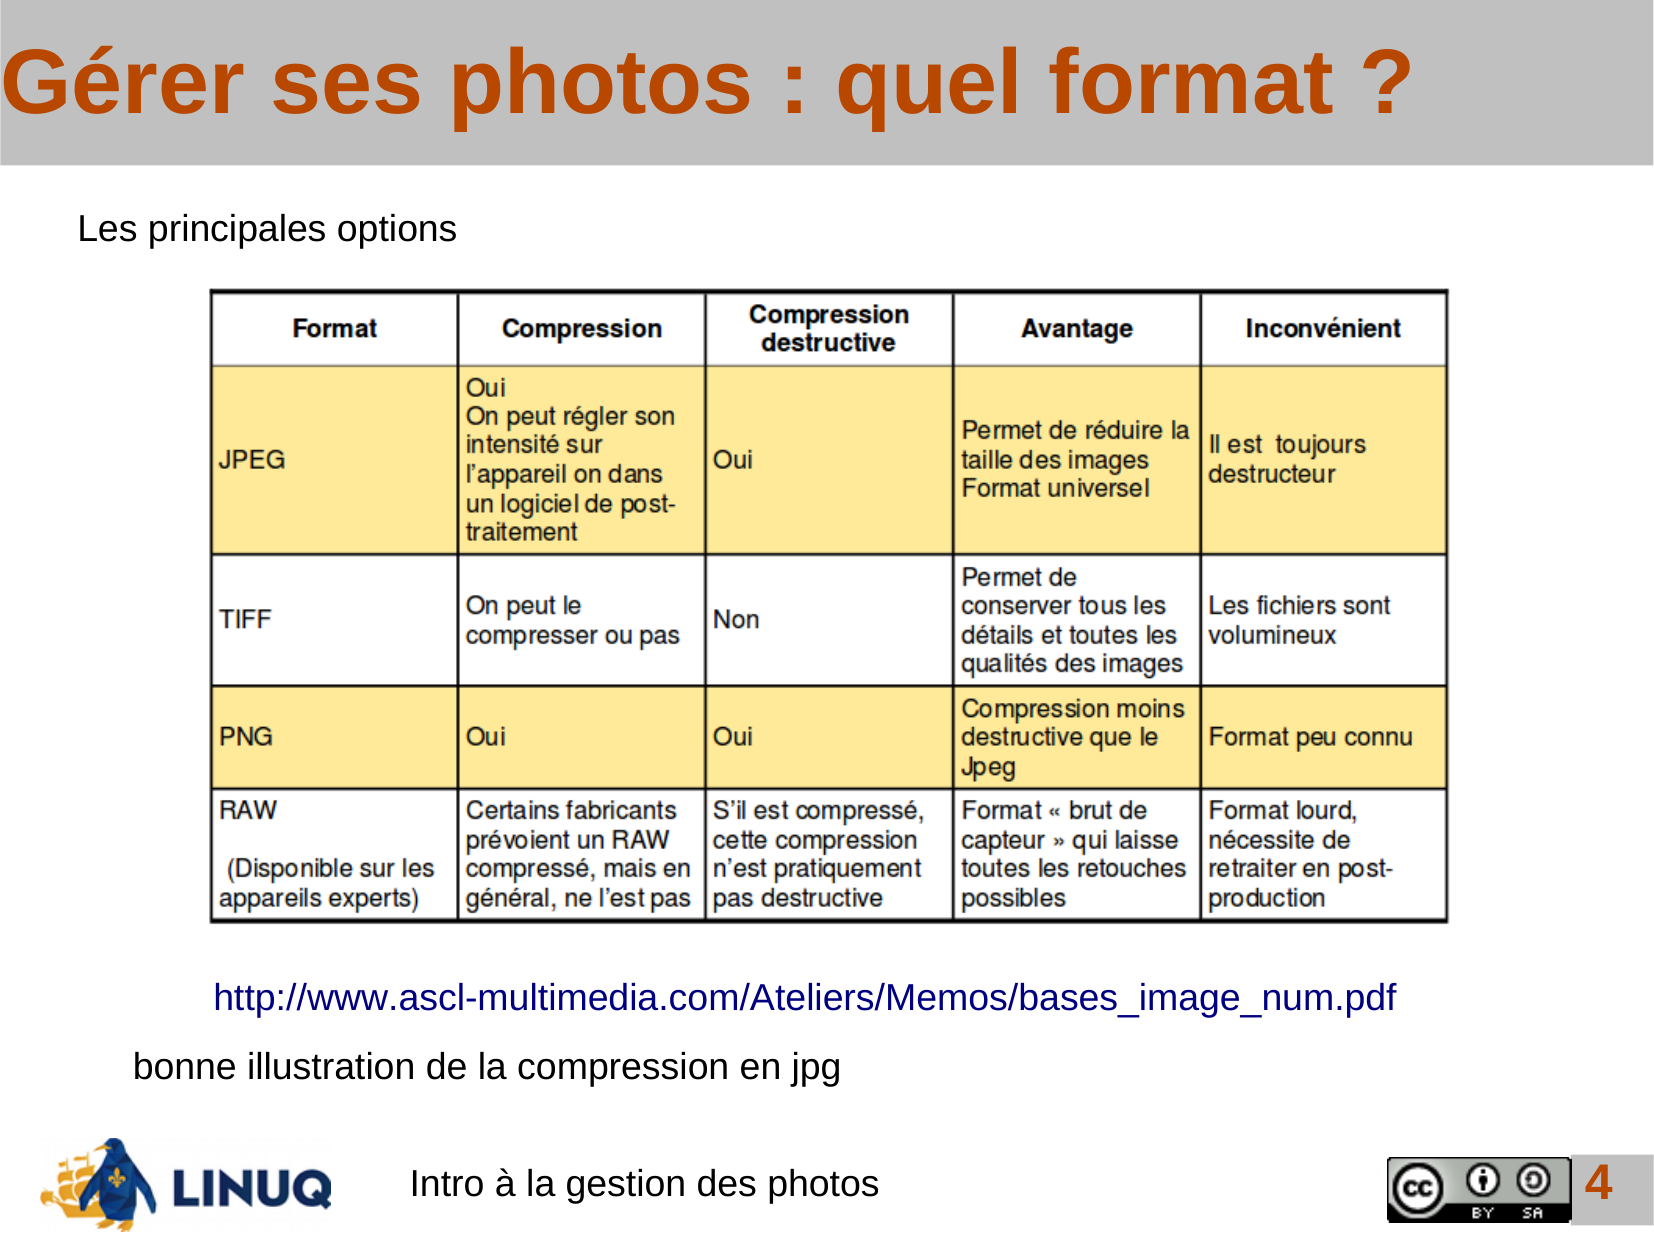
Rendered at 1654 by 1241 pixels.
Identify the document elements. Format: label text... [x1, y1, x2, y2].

picture [40, 1138, 331, 1232]
title Gérer ses photos : quel format ? [0, 0, 1654, 166]
text_box bonne illustration de la compression en jpg [118, 1038, 857, 1099]
picture [205, 264, 1465, 946]
picture [1387, 1157, 1572, 1223]
text_box Les principales options [62, 200, 473, 261]
text_box http://www.ascl-multimedia.com/Ateliers/Memos/bases_image_num.pdf [198, 969, 1418, 1040]
